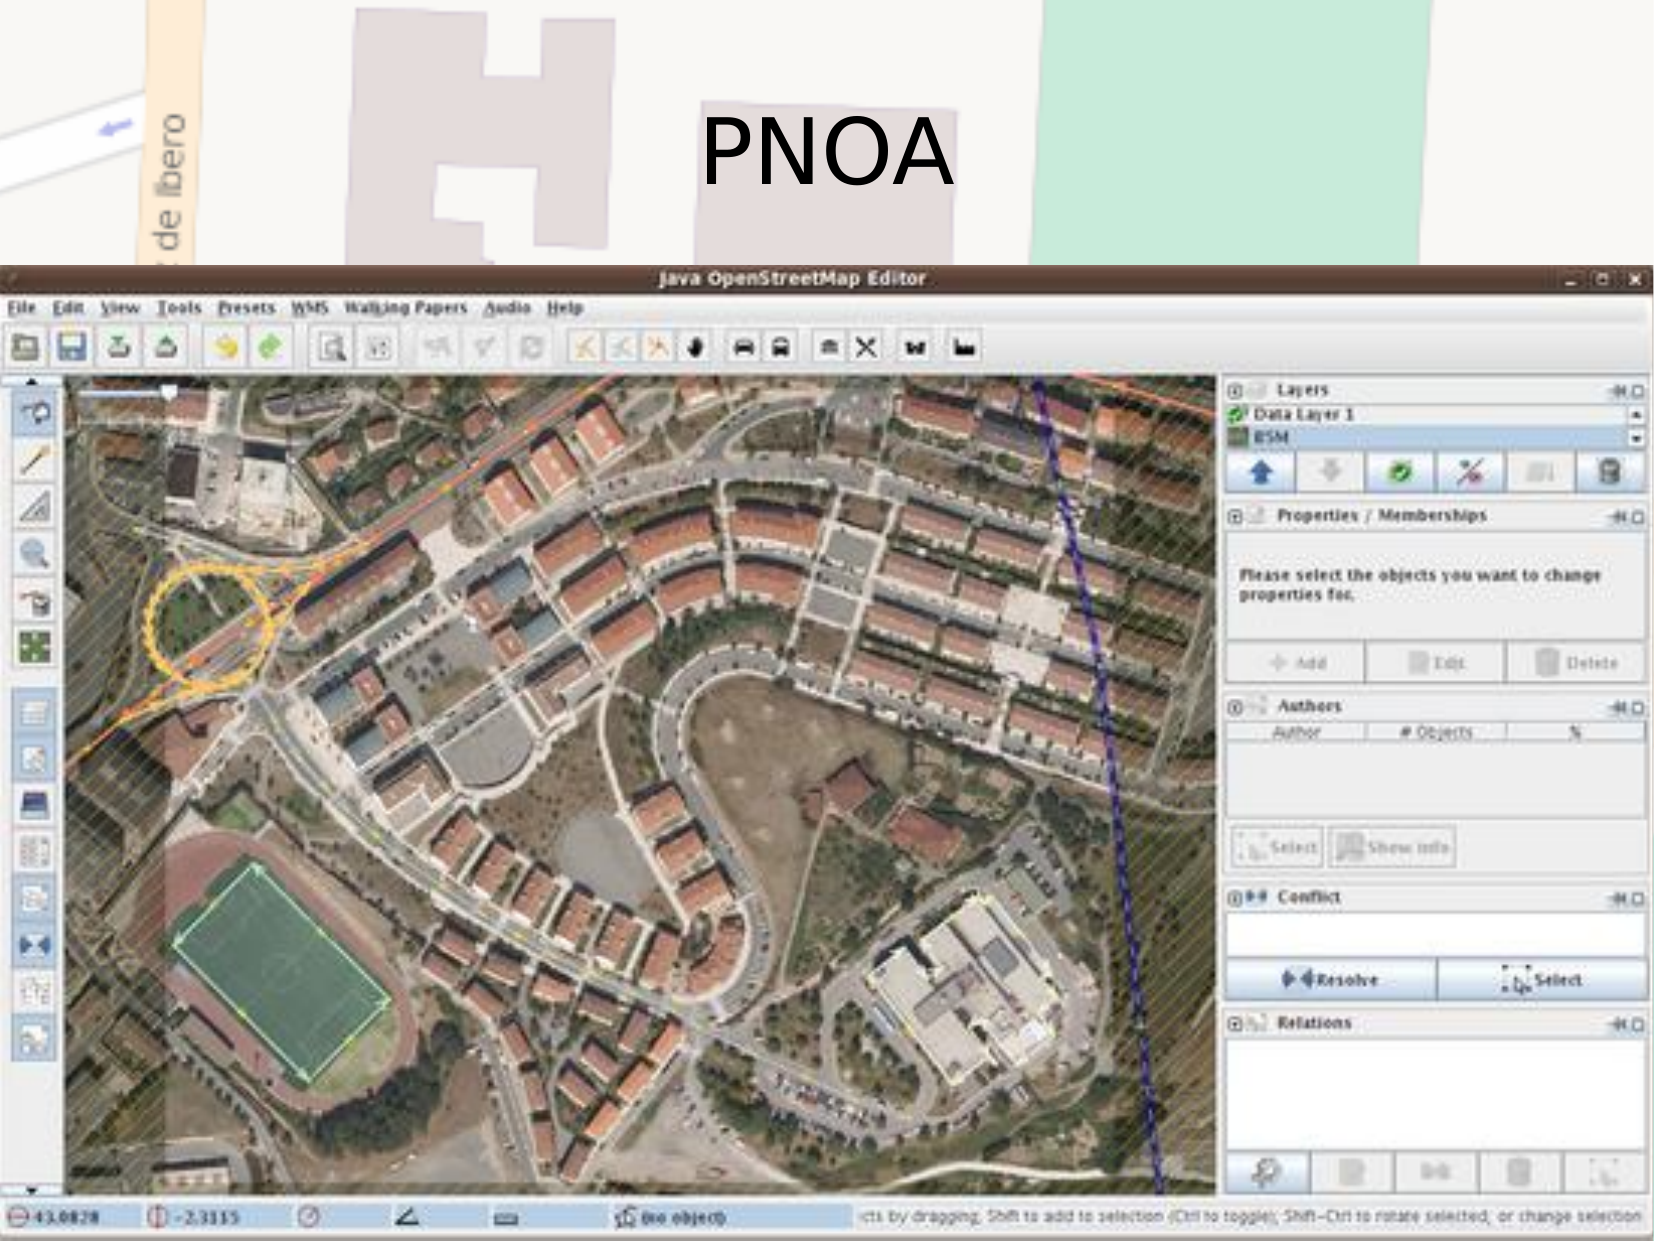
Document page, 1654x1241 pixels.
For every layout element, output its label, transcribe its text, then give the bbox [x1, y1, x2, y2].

picture [0, 265, 1654, 1241]
title PNOA [82, 49, 1571, 257]
